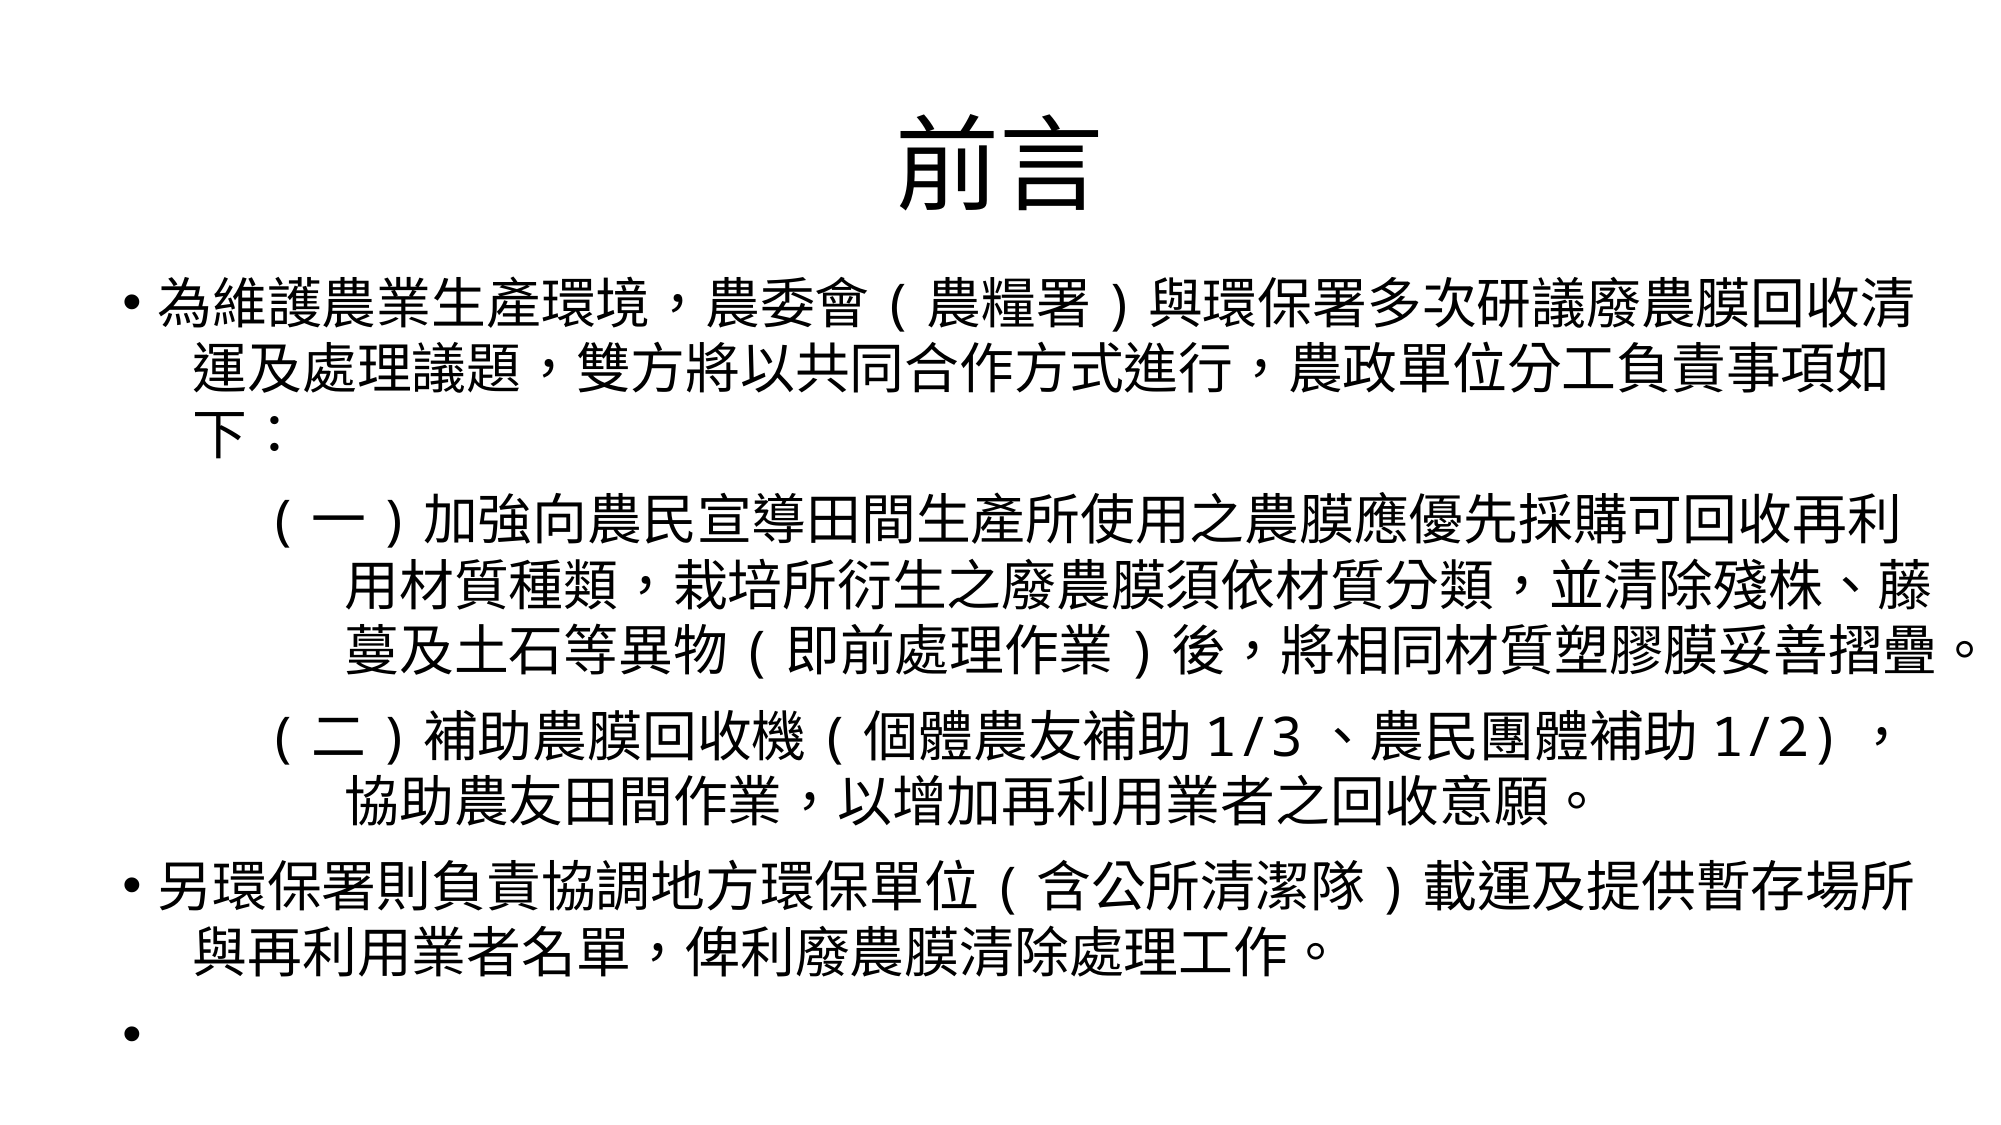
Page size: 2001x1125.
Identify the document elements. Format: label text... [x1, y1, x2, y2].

title 前言 [137, 59, 1863, 261]
list 為維護農業生產環境，農委會(農糧署)與環保署多次研議廢農膜回收清運及處理議題，雙方將以共同合作方式進行，農政單位分工負責事項如下： (一)加強向農民宣導田間生產所使用之農膜應優先採購可回收再利用材質種類，栽培所衍生之廢農膜須依材質分類，並清除殘株、藤蔓及土石等異物(即前處理作業)後，將相同材質塑膠膜妥善摺疊。 (二)補助農膜回收機(個體農友補助1/3、農民團體補助1/2)，協助農友田間作業，以增加再利用業者之回收意願。 另環保署則負責協調地方環保單位(含公所清潔隊)載運及提供暫存場所與再利用業者名單，俾利廢農膜清除處理工作。 [107, 261, 1956, 1053]
